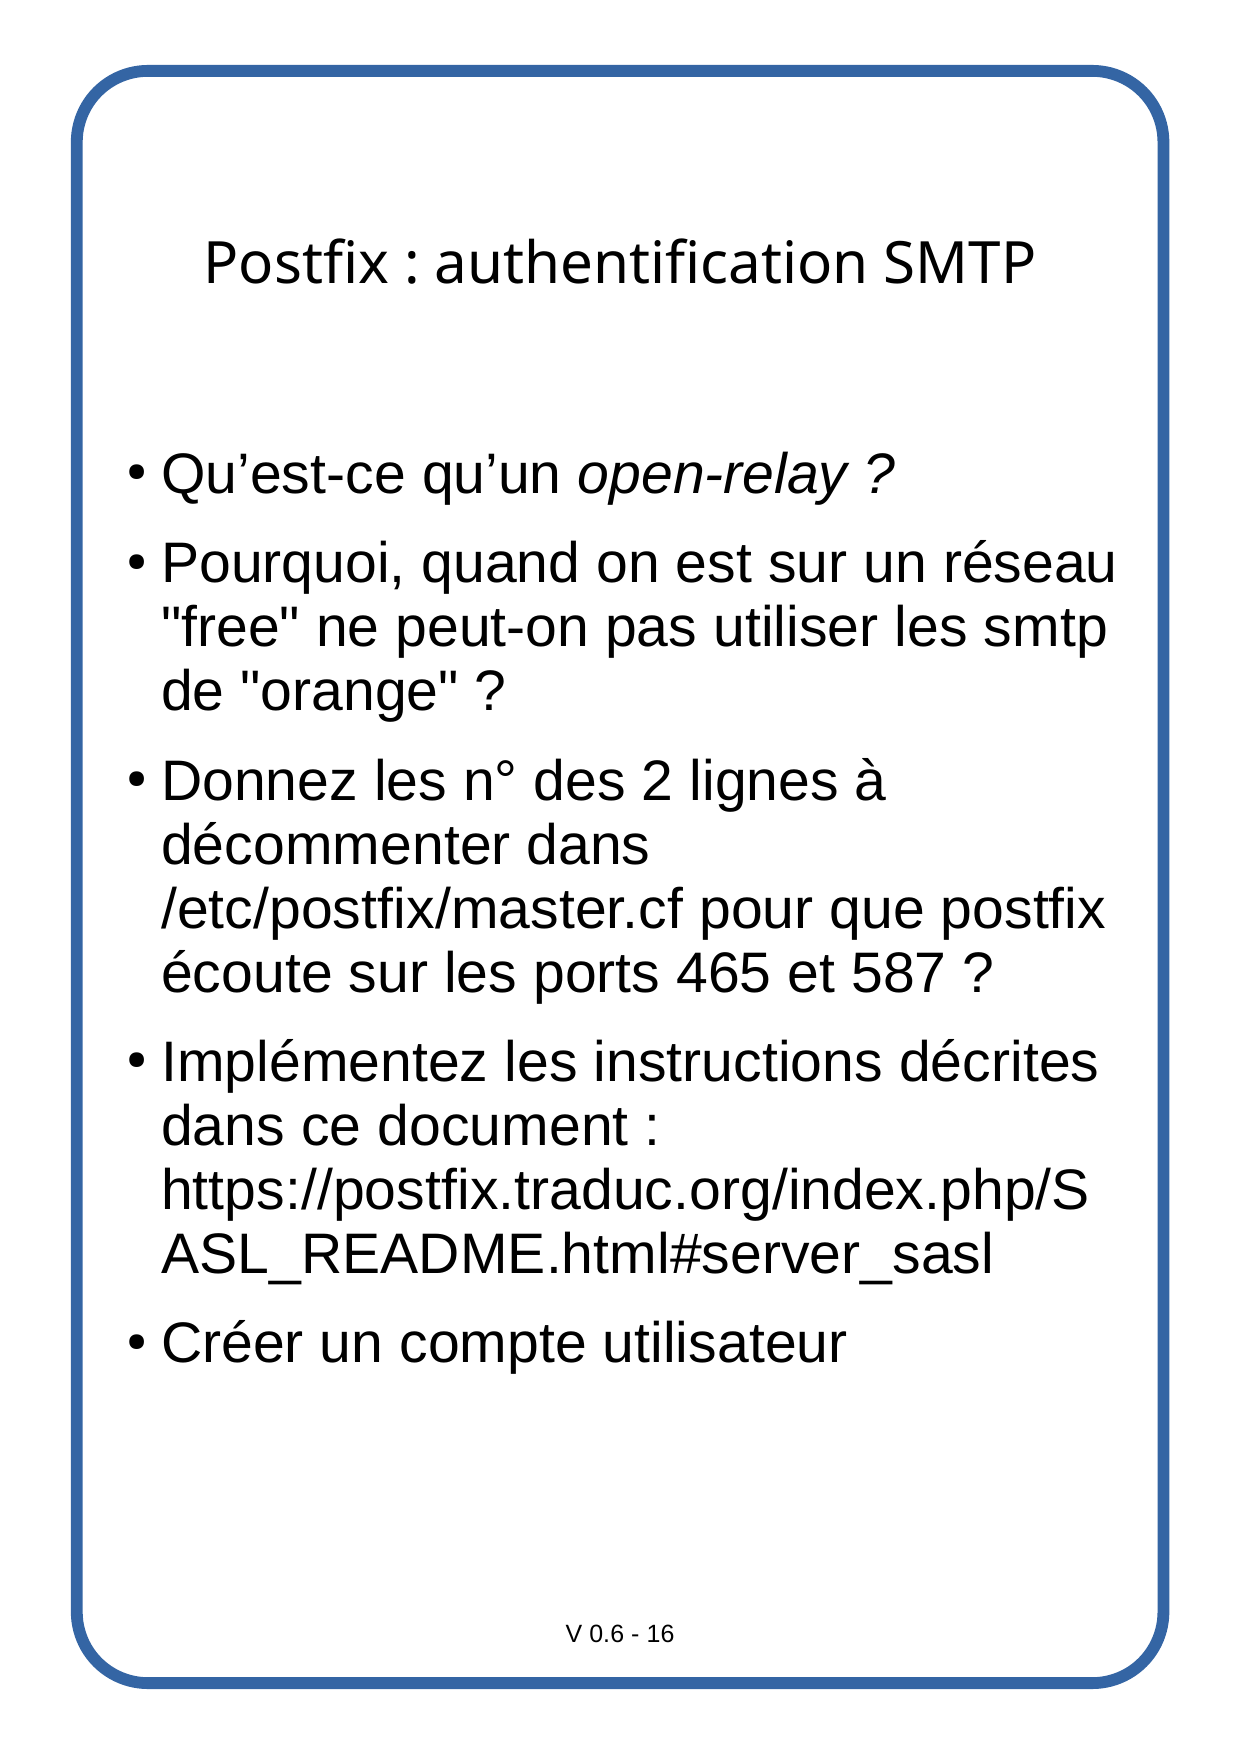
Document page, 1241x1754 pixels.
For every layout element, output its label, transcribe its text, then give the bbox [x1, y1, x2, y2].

list Qu’est-ce qu’un open-relay ? Pourquoi, quand on est sur un réseau "free" ne peut-on pas utiliser les smtp de "orange" ? Donnez les n° des 2 lignes à décommenter dans /etc/postfix/master.cf pour que postfix écoute sur les ports 465 et 587 ? Implémentez les instructions décrites dans ce document : https://postfix.traduc.org/index.php/SASL_README.html#server_sasl Créer un compte utilisateur [115, 441, 1125, 1391]
title Postfix : authentification SMTP [115, 124, 1125, 398]
